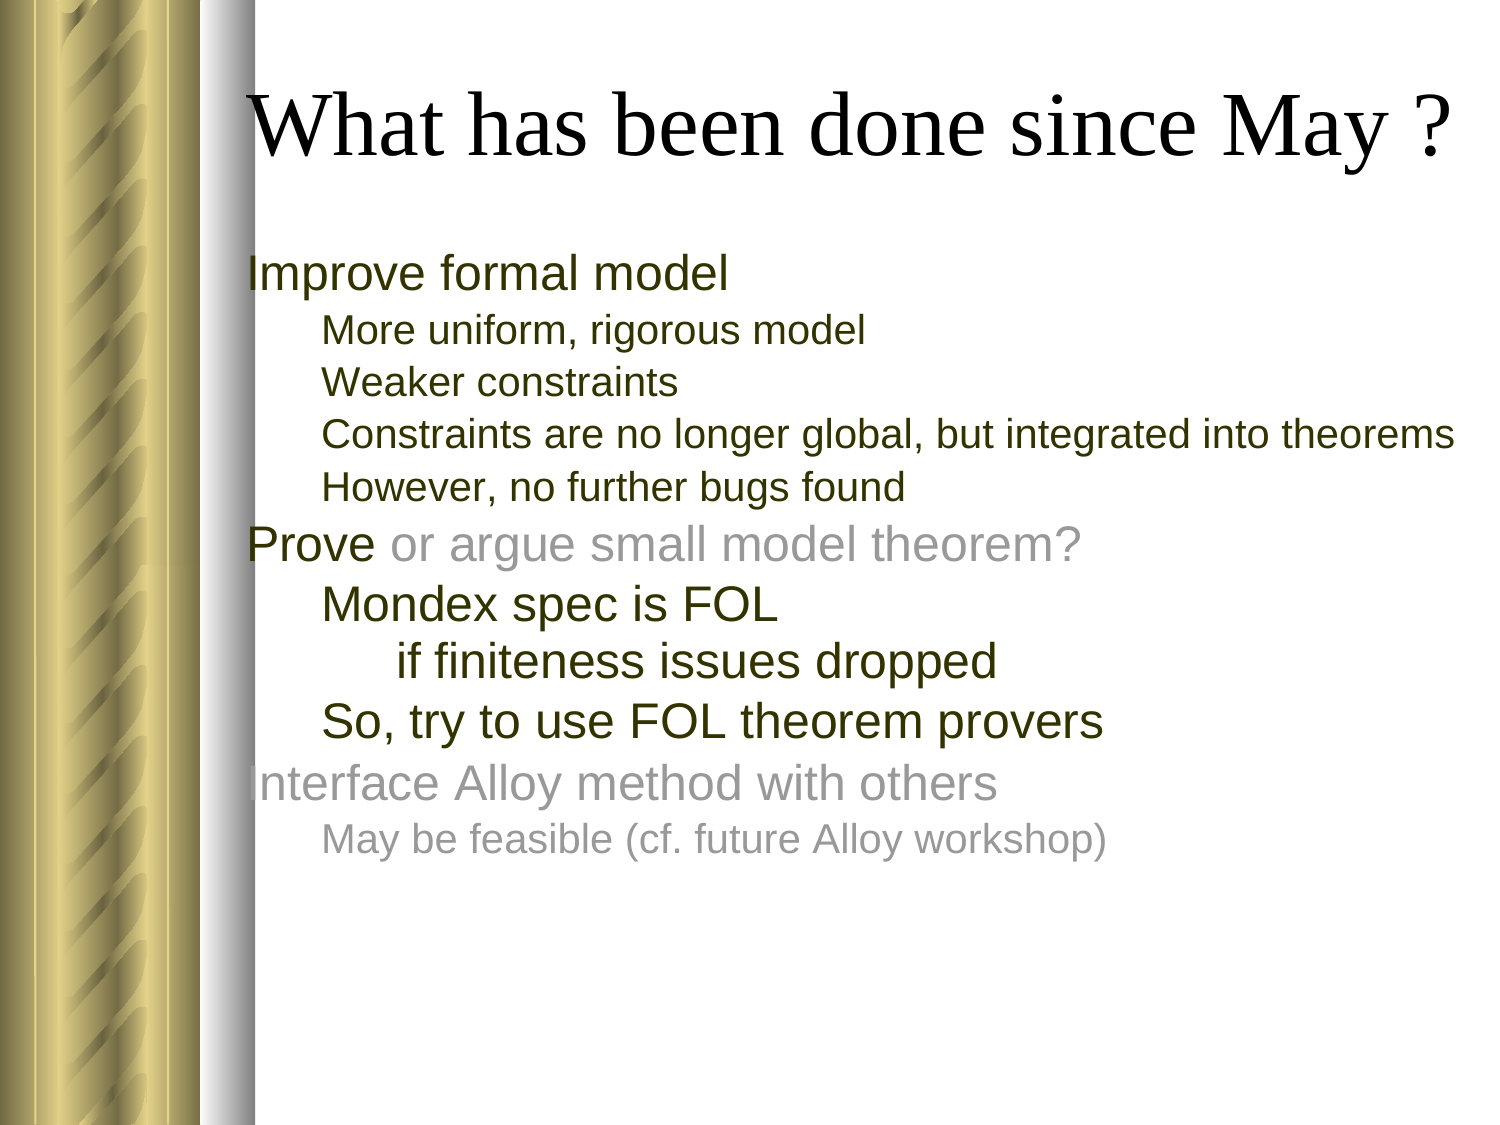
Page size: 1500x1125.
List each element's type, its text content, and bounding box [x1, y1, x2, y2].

list Improve formal model More uniform, rigorous model Weaker constraints Constraints are no longer global, but integrated into theorems However, no further bugs found Prove or argue small model theorem? Mondex spec is FOL if finiteness issues dropped So, try to use FOL theorem provers Interface Alloy method with others May be feasible (cf. future Alloy workshop) [246, 249, 1475, 1074]
title What has been done since May ? [246, 13, 1475, 249]
